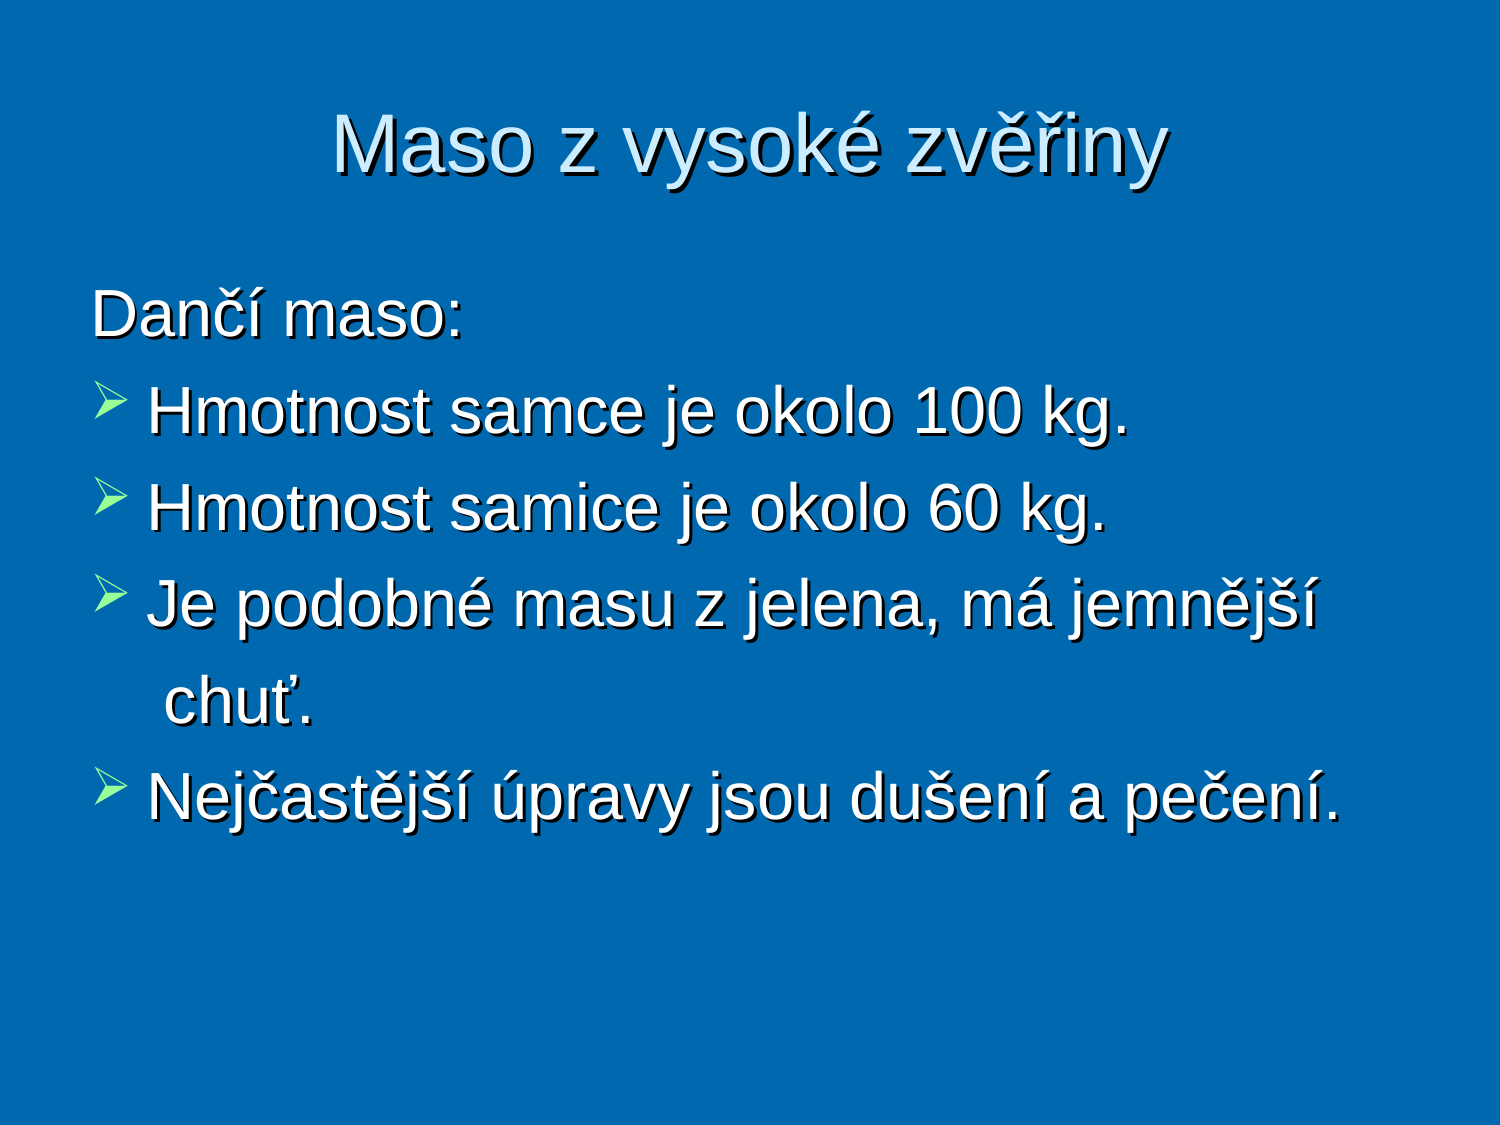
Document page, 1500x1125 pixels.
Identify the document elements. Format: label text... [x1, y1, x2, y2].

list Dančí maso: Hmotnost samce je okolo 100 kg. Hmotnost samice je okolo 60 kg. Je podobné masu z jelena, má jemnější chuť. Nejčastější úpravy jsou dušení a pečení. [75, 262, 1426, 1006]
title Maso z vysoké zvěřiny [75, 45, 1426, 233]
